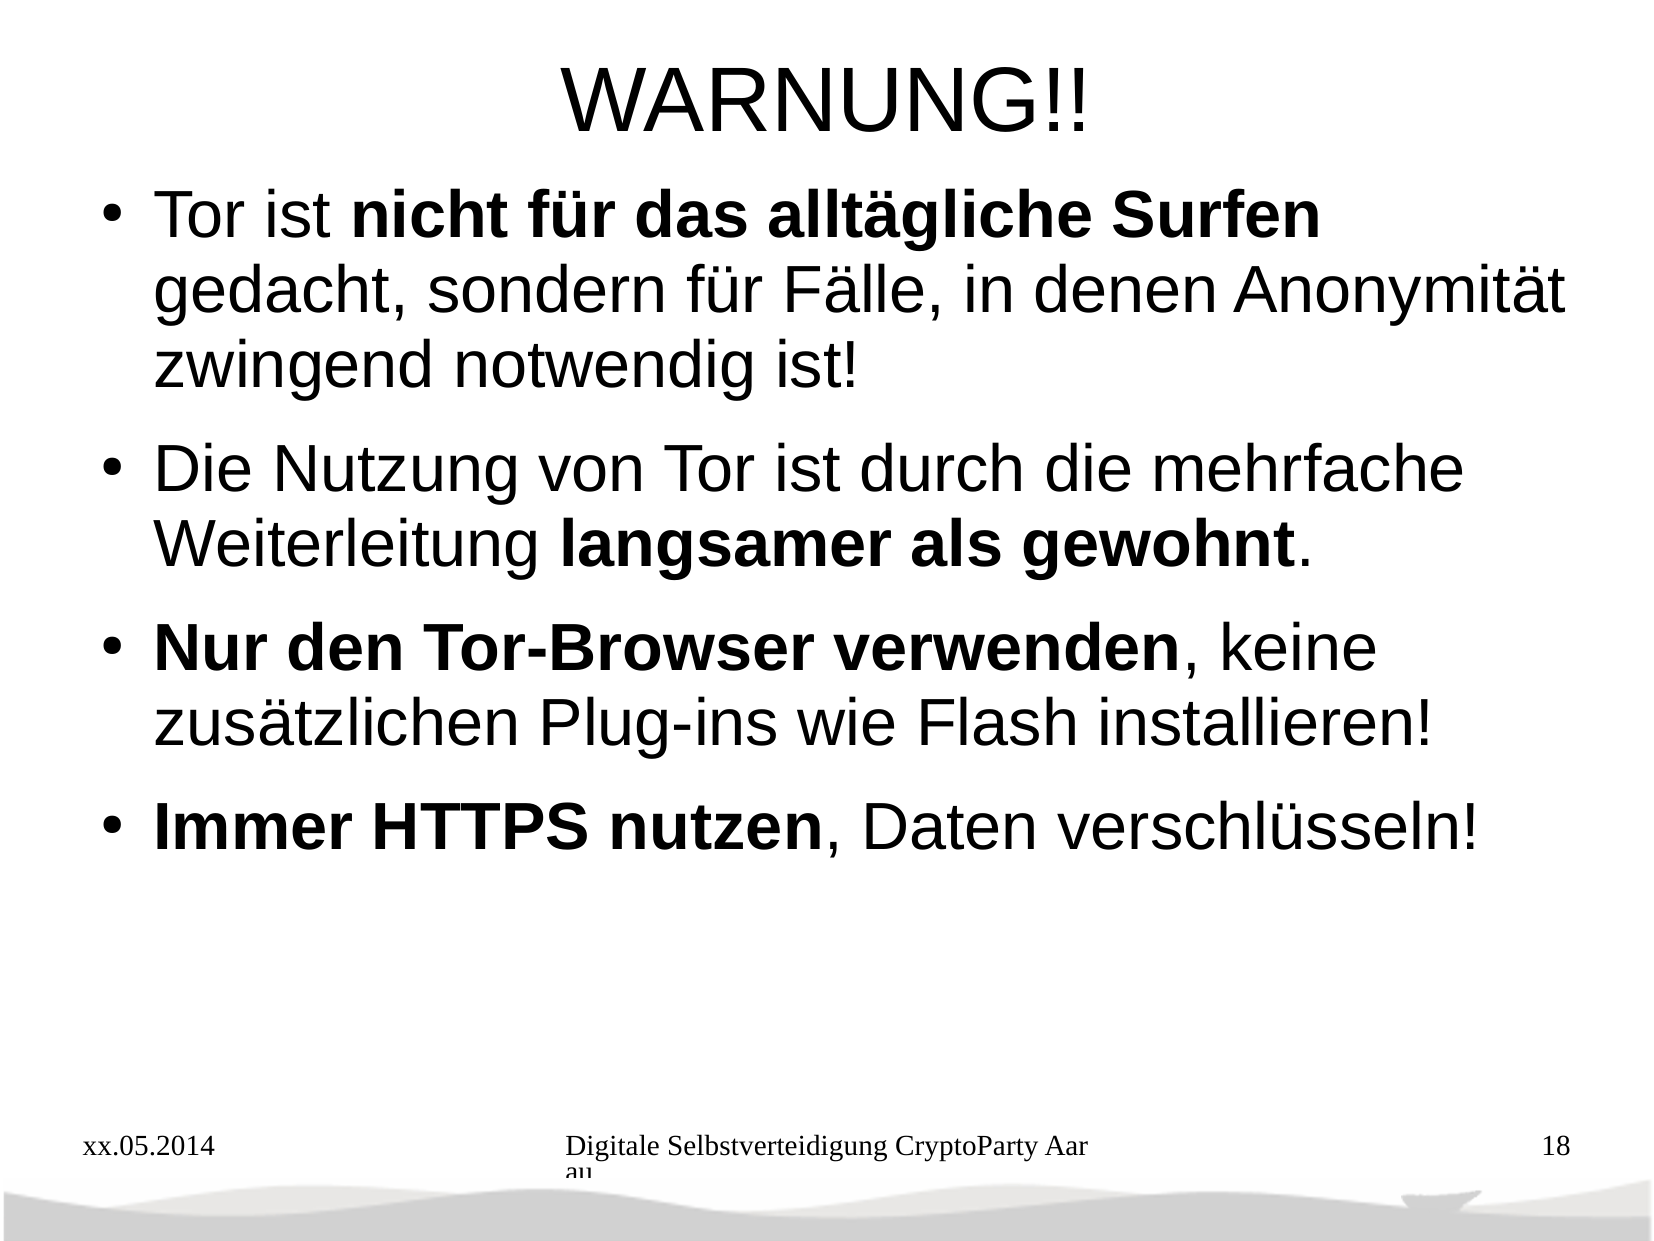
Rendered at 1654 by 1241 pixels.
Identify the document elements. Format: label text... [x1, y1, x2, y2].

title WARNUNG!! [82, 0, 1571, 177]
list Tor ist nicht für das alltägliche Surfen gedacht, sondern für Fälle, in denen Anonymität zwingend notwendig ist! Die Nutzung von Tor ist durch die mehrfache Weiterleitung langsamer als gewohnt. Nur den Tor-Browser verwenden, keine zusätzlichen Plug-ins wie Flash installieren! Immer HTTPS nutzen, Daten verschlüsseln! [82, 177, 1571, 1081]
picture [3, 1178, 1654, 1241]
